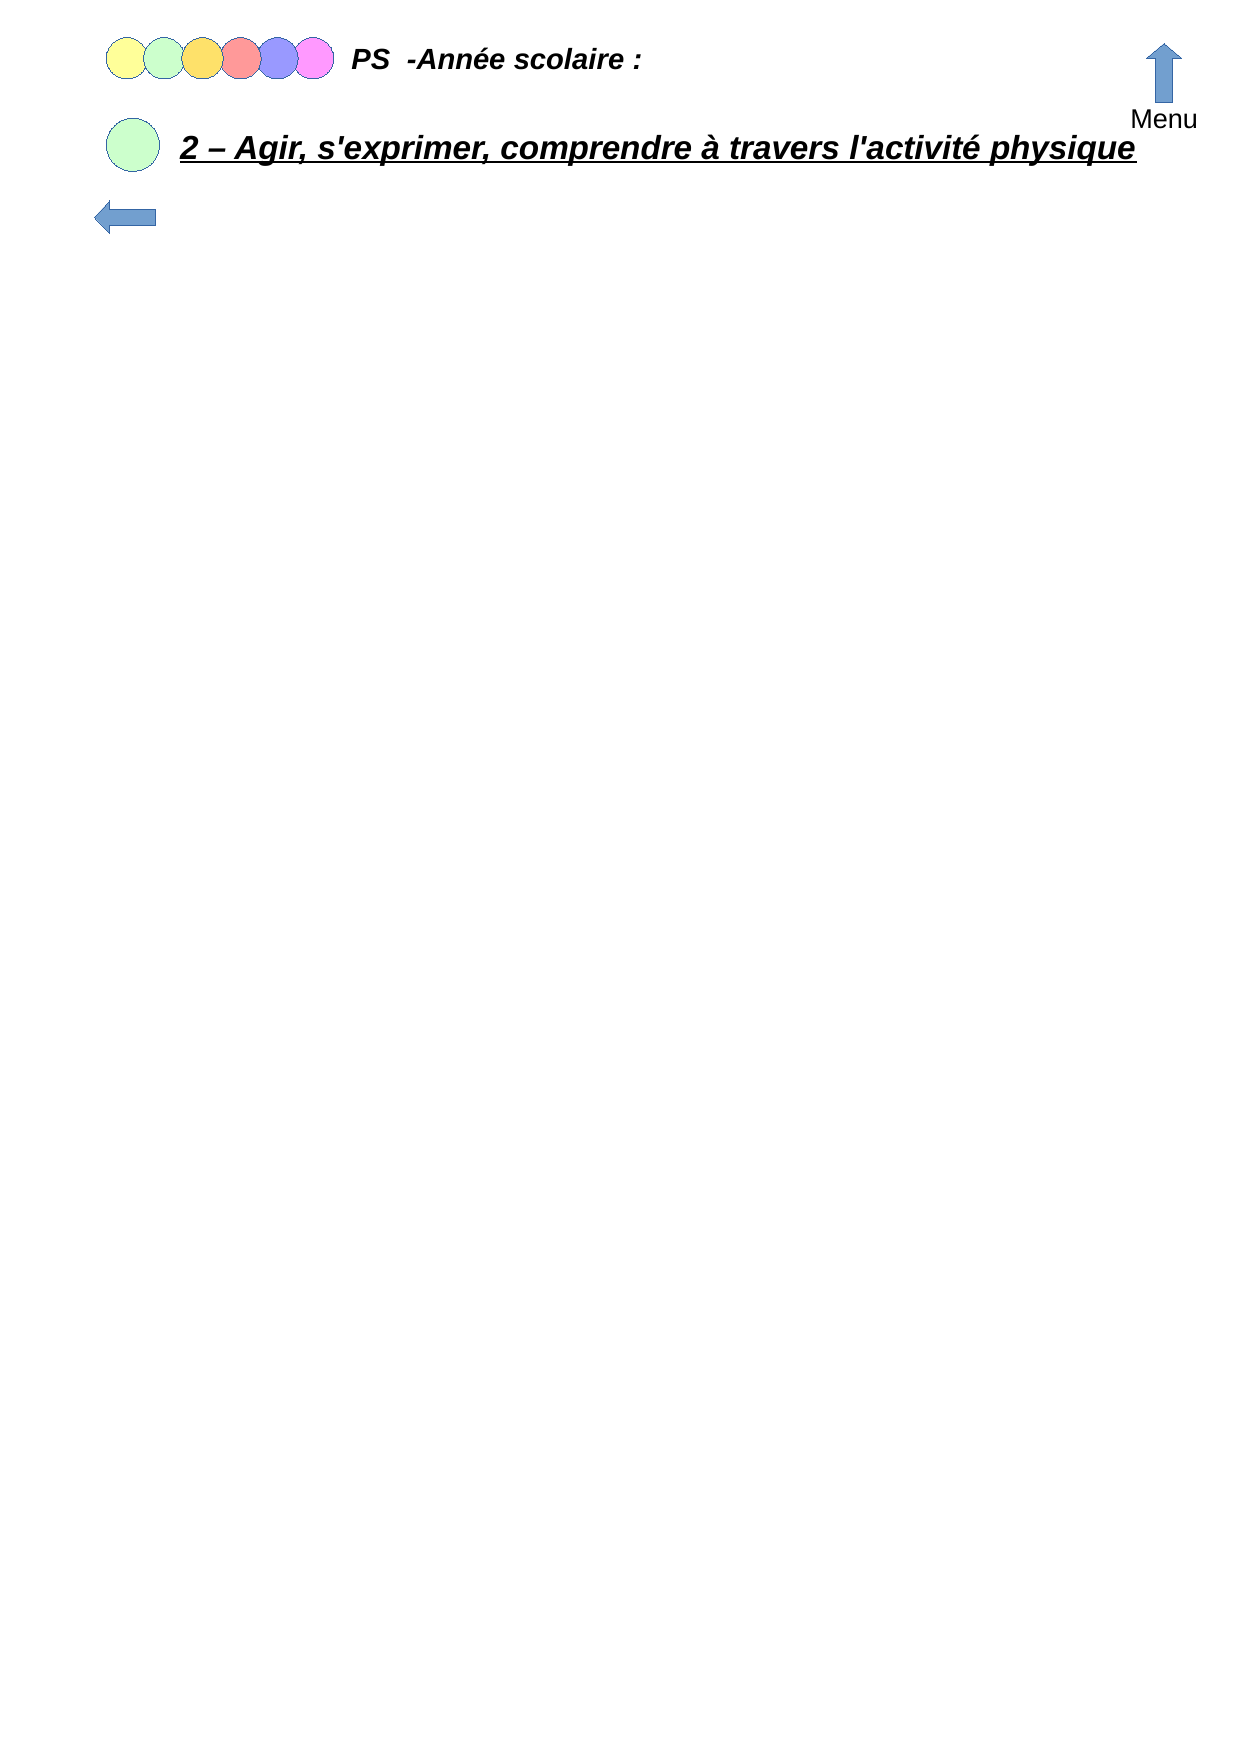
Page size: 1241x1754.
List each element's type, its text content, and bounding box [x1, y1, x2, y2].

text_box PS -Année scolaire : [336, 35, 1058, 86]
text_box Menu [1146, 43, 1182, 103]
text_box [106, 37, 334, 79]
text_box 2 – Agir, s'exprimer, comprendre à travers l'activité physique [165, 121, 1170, 178]
text_box [106, 118, 160, 172]
text_box [94, 200, 156, 234]
